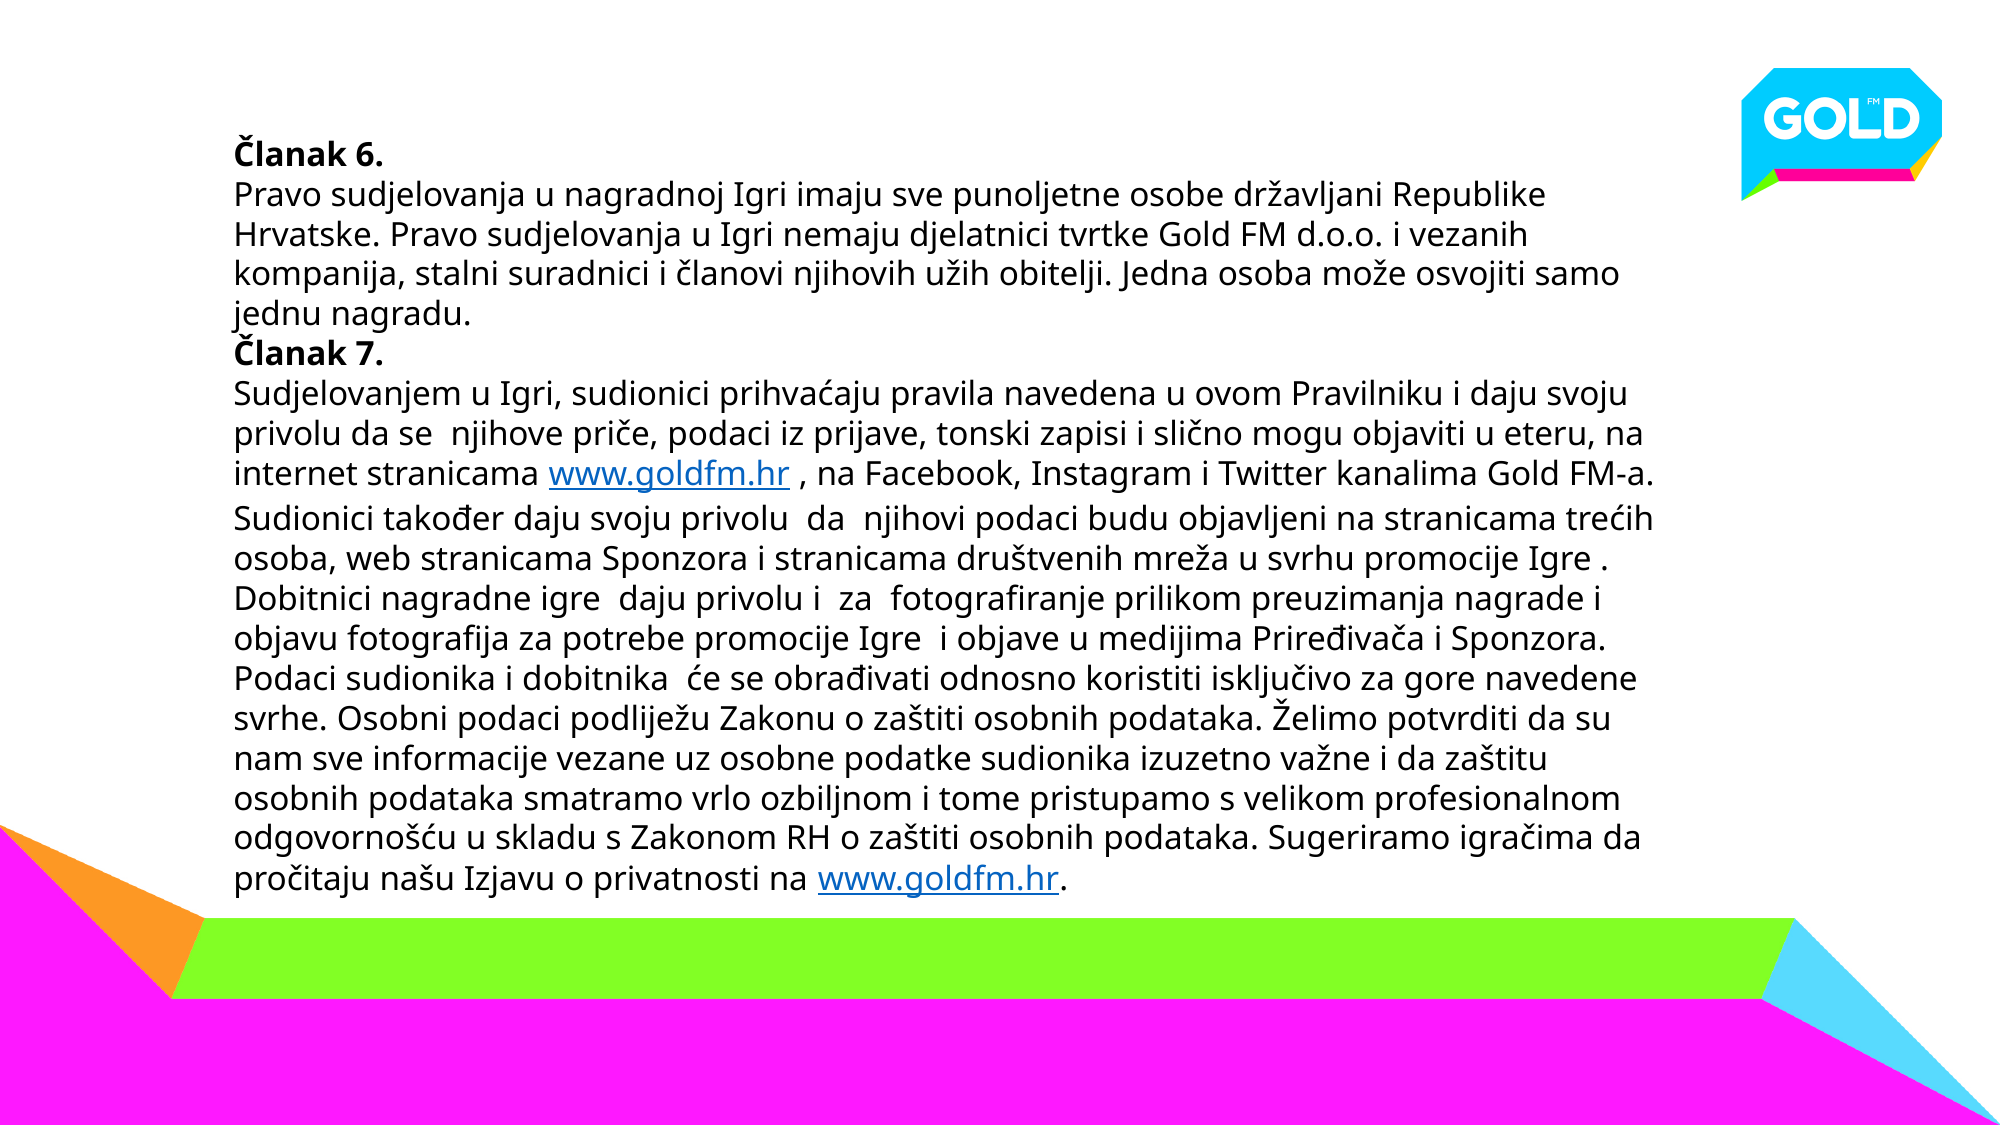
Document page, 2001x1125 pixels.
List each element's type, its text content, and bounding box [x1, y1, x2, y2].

picture [0, 0, 2000, 1125]
text_box Članak 6. Pravo sudjelovanja u nagradnoj Igri imaju sve punoljetne osobe državljani Republike Hrvatske. Pravo sudjelovanja u Igri nemaju djelatnici tvrtke Gold FM d.o.o. i vezanih kompanija, stalni suradnici i članovi njihovih užih obitelji. Jedna osoba može osvojiti samo jednu nagradu. Članak 7. Sudjelovanjem u Igri, sudionici prihvaćaju pravila navedena u ovom Pravilniku i daju svoju privolu da se njihove priče, podaci iz prijave, tonski zapisi i slično mogu objaviti u eteru, na internet stranicama www.goldfm.hr , na Facebook, Instagram i Twitter kanalima Gold FM-a. Sudionici također daju svoju privolu da njihovi podaci budu objavljeni na stranicama trećih osoba, web stranicama Sponzora i stranicama društvenih mreža u svrhu promocije Igre . Dobitnici nagradne igre daju privolu i za fotografiranje prilikom preuzimanja nagrade i objavu fotografija za potrebe promocije Igre i objave u medijima Priređivača i Sponzora. Podaci sudionika i dobitnika će se obrađivati odnosno koristiti isključivo za gore navedene svrhe. Osobni podaci podliježu Zakonu o zaštiti osobnih podataka. Želimo potvrditi da su nam sve informacije vezane uz osobne podatke sudionika izuzetno važne i da zaštitu osobnih podataka smatramo vrlo ozbiljnom i tome pristupamo s velikom profesionalnom odgovornošću u skladu s Zakonom RH o zaštiti osobnih podataka. Sugeriramo igračima da pročitaju našu Izjavu o privatnosti na www.goldfm.hr. [218, 125, 1679, 1035]
